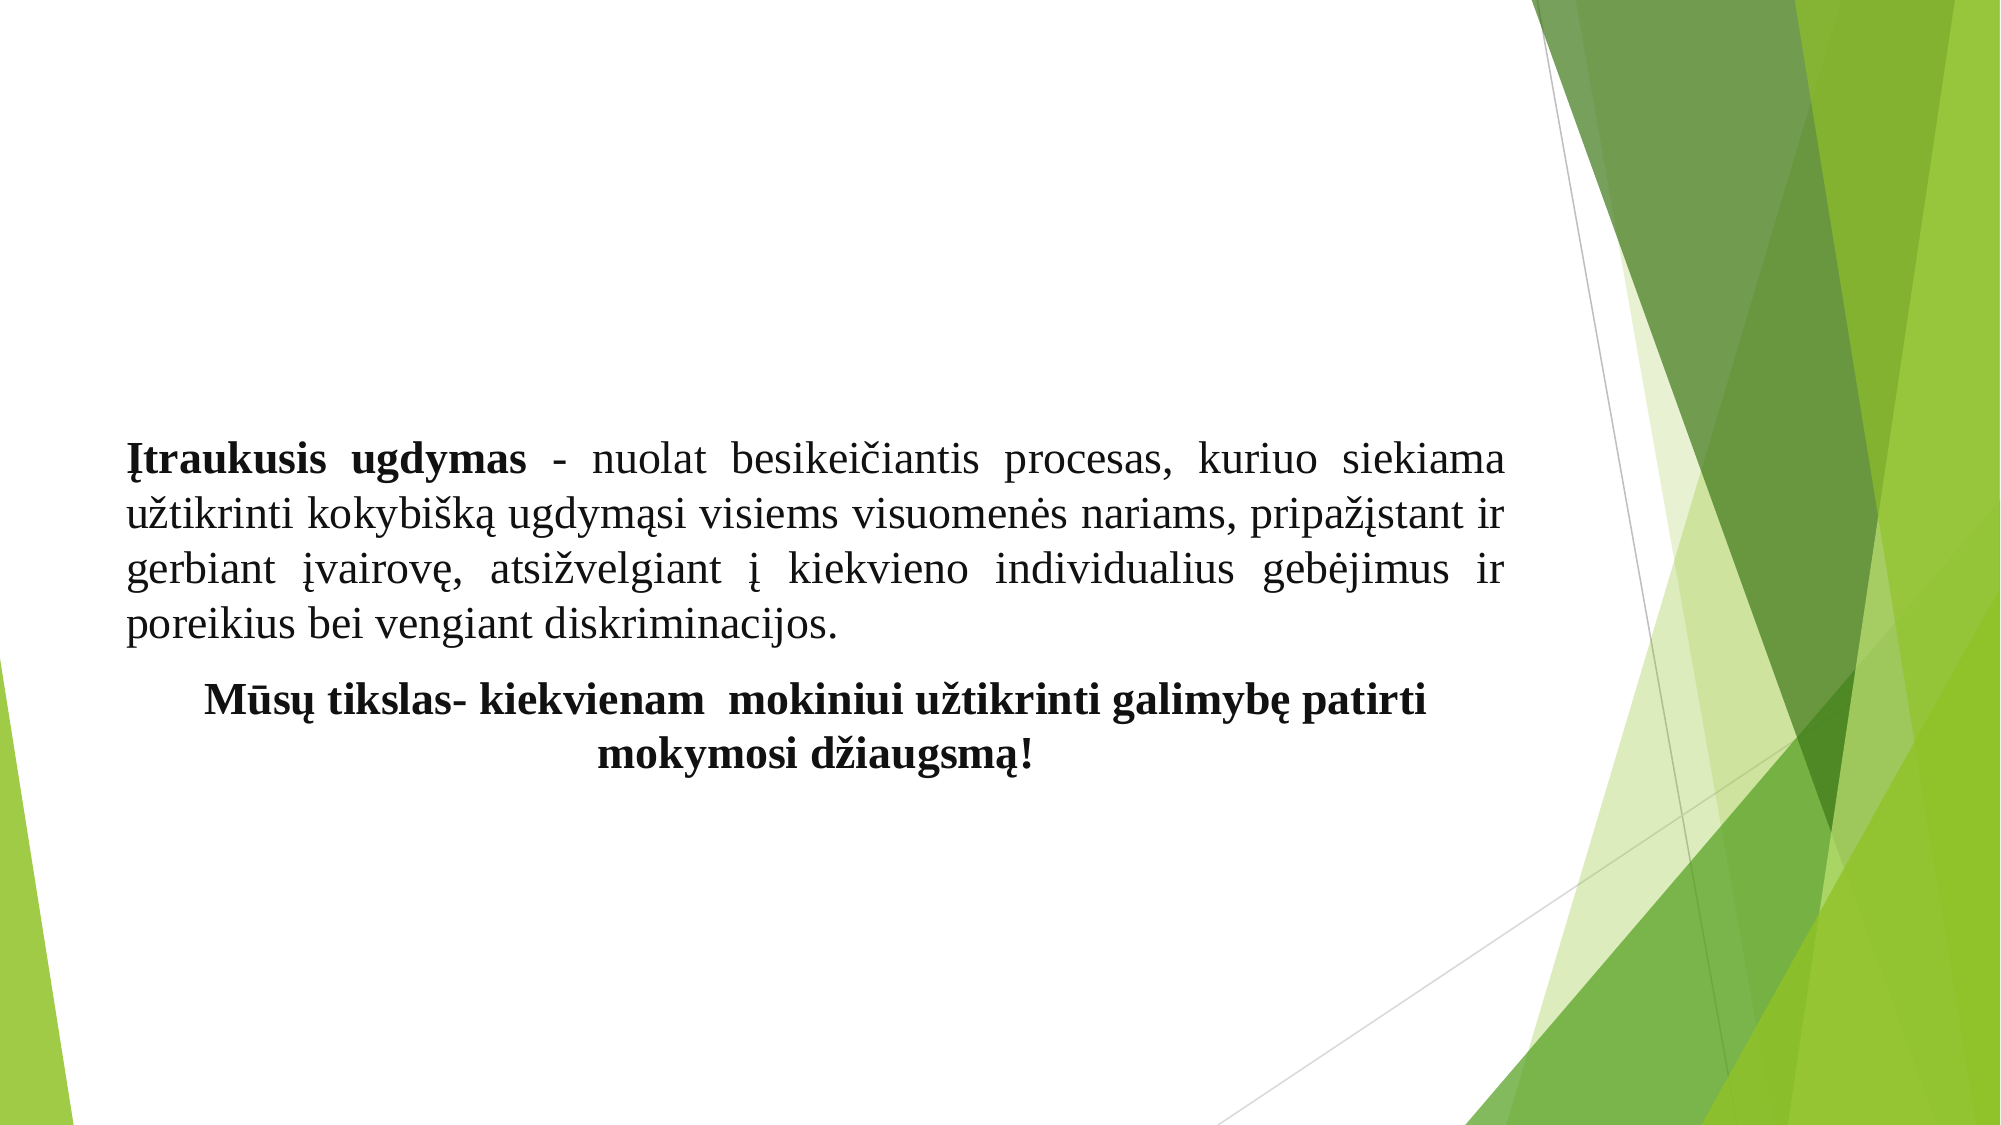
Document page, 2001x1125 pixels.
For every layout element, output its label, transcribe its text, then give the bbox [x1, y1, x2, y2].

list Įtraukusis ugdymas - nuolat besikeičiantis procesas, kuriuo siekiama užtikrinti kokybišką ugdymąsi visiems visuomenės nariams, pripažįstant ir gerbiant įvairovę, atsižvelgiant į kiekvieno individualius gebėjimus ir poreikius bei vengiant diskriminacijos. Mūsų tikslas- kiekvienam mokiniui užtikrinti galimybę patirti mokymosi džiaugsmą! [111, 354, 1522, 992]
